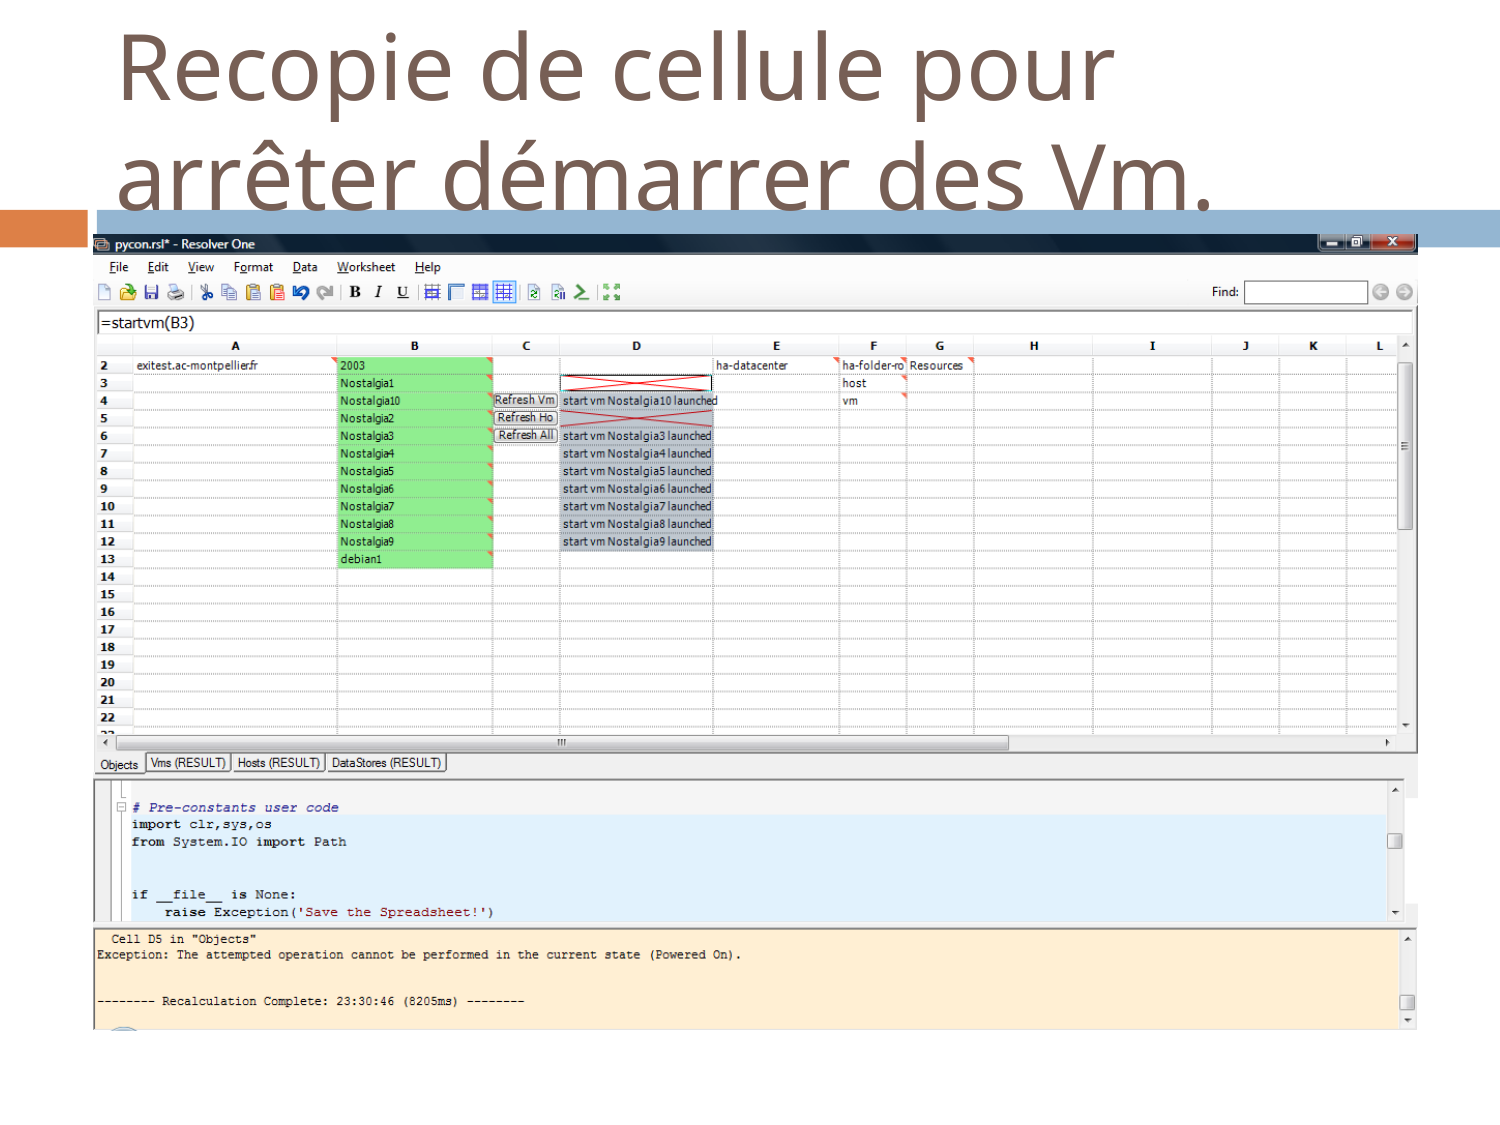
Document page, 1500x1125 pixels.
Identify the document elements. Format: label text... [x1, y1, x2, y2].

picture [93, 234, 1418, 1031]
title Recopie de cellule pour arrêter démarrer des Vm. [100, 1, 1438, 237]
